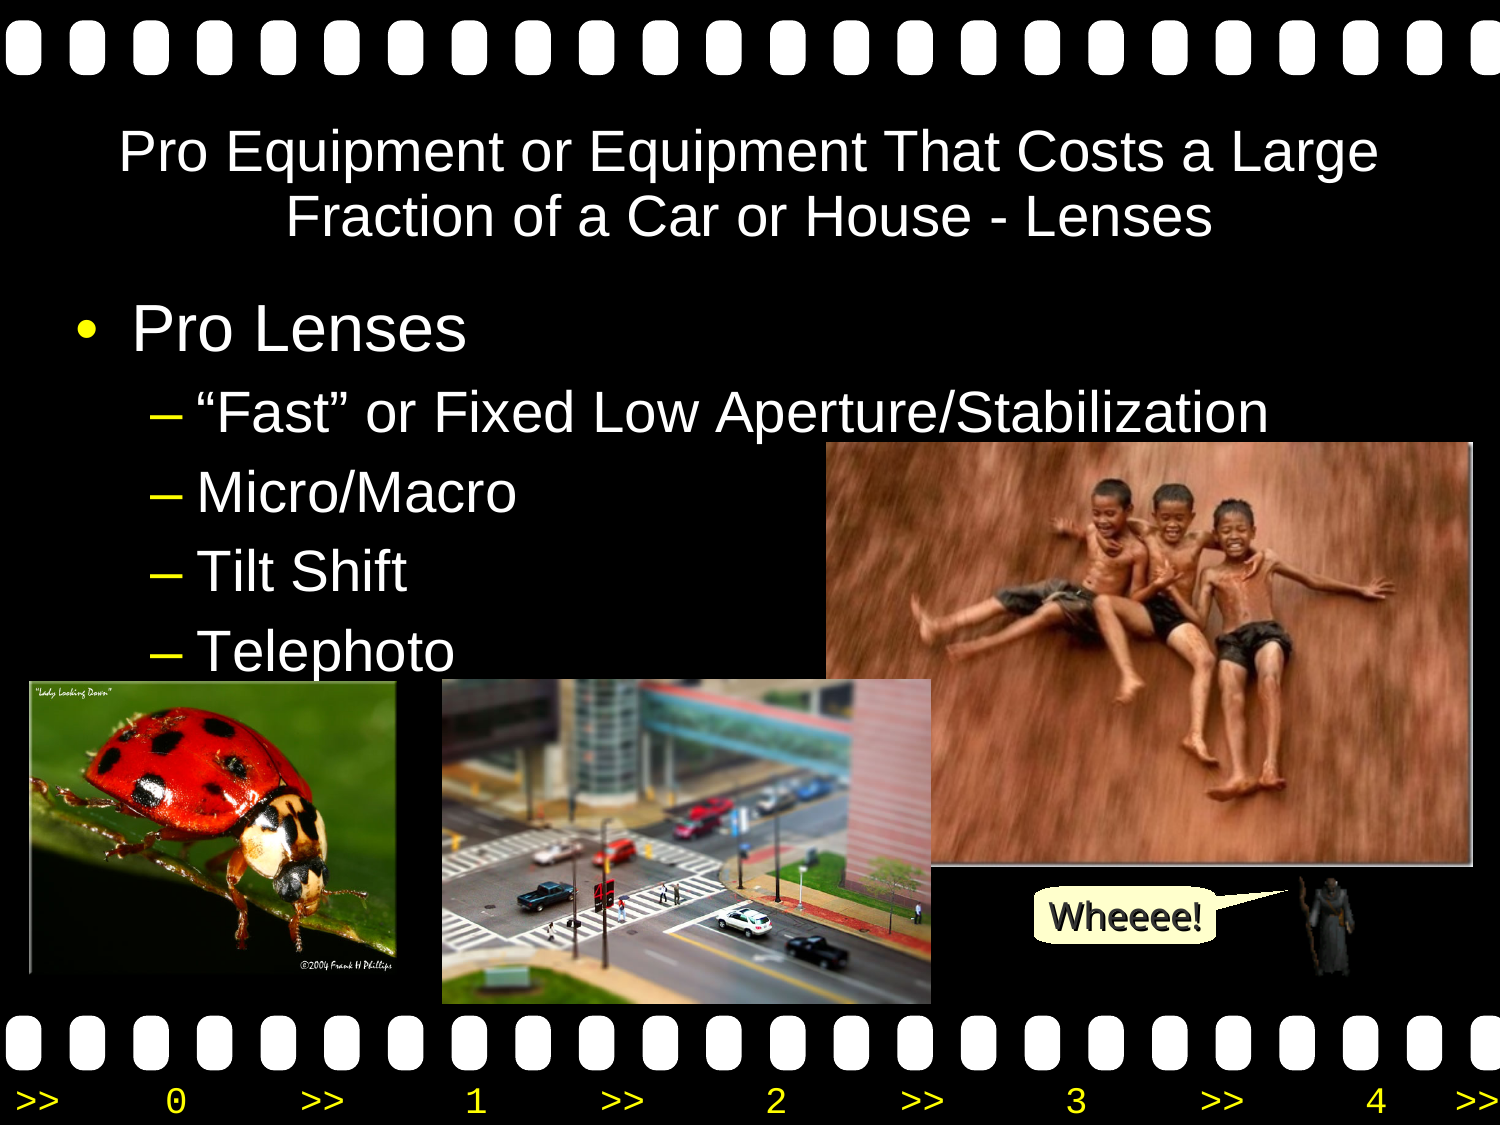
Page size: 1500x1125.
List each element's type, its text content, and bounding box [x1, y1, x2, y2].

picture [29, 681, 397, 975]
title Pro Equipment or Equipment That Costs a Large Fraction of a Car or House - Lenses [75, 90, 1426, 278]
picture [442, 442, 1473, 1004]
list Pro Lenses “Fast” or Fixed Low Aperture/Stabilization Micro/Macro Tilt Shift Telephoto [75, 290, 1426, 1034]
